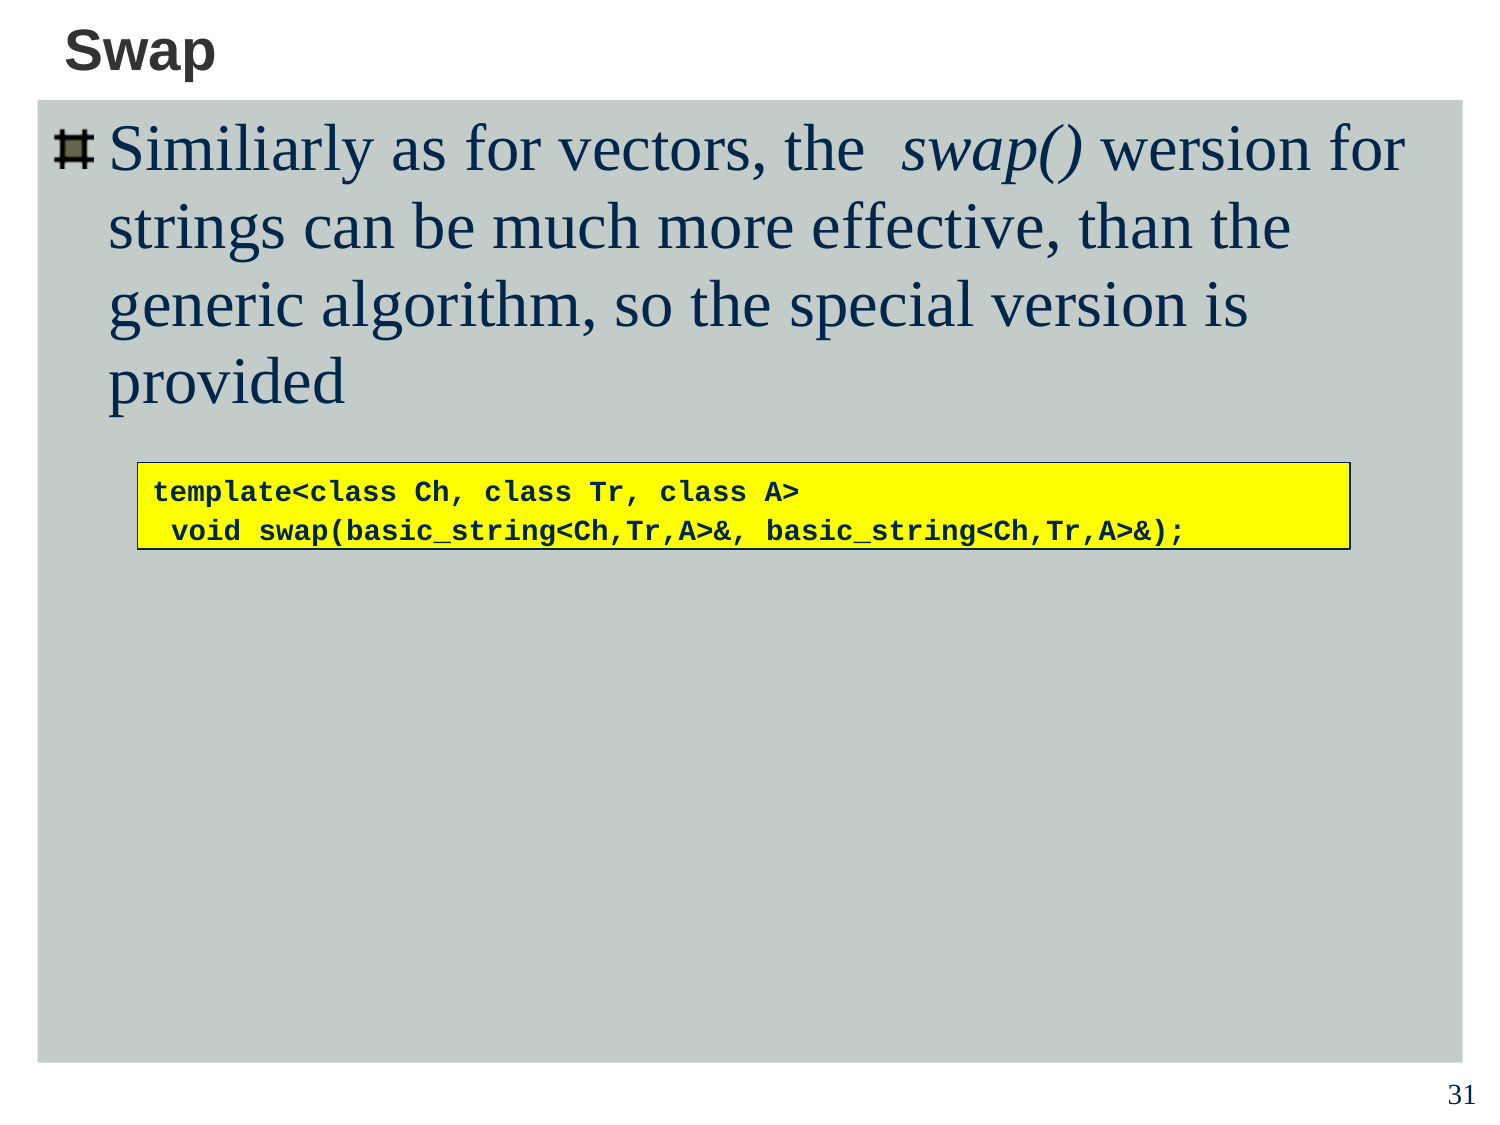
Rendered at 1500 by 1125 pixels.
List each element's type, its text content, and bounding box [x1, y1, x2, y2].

text_box template<class Ch, class Tr, class A> void swap(basic_string<Ch,Tr,A>&, basic_string<Ch,Tr,A>&); [137, 462, 1351, 551]
list Similiarly as for vectors, the swap() wersion for strings can be much more effective, than the generic algorithm, so the special version is provided [37, 99, 1463, 1063]
title Swap [50, 0, 1450, 91]
